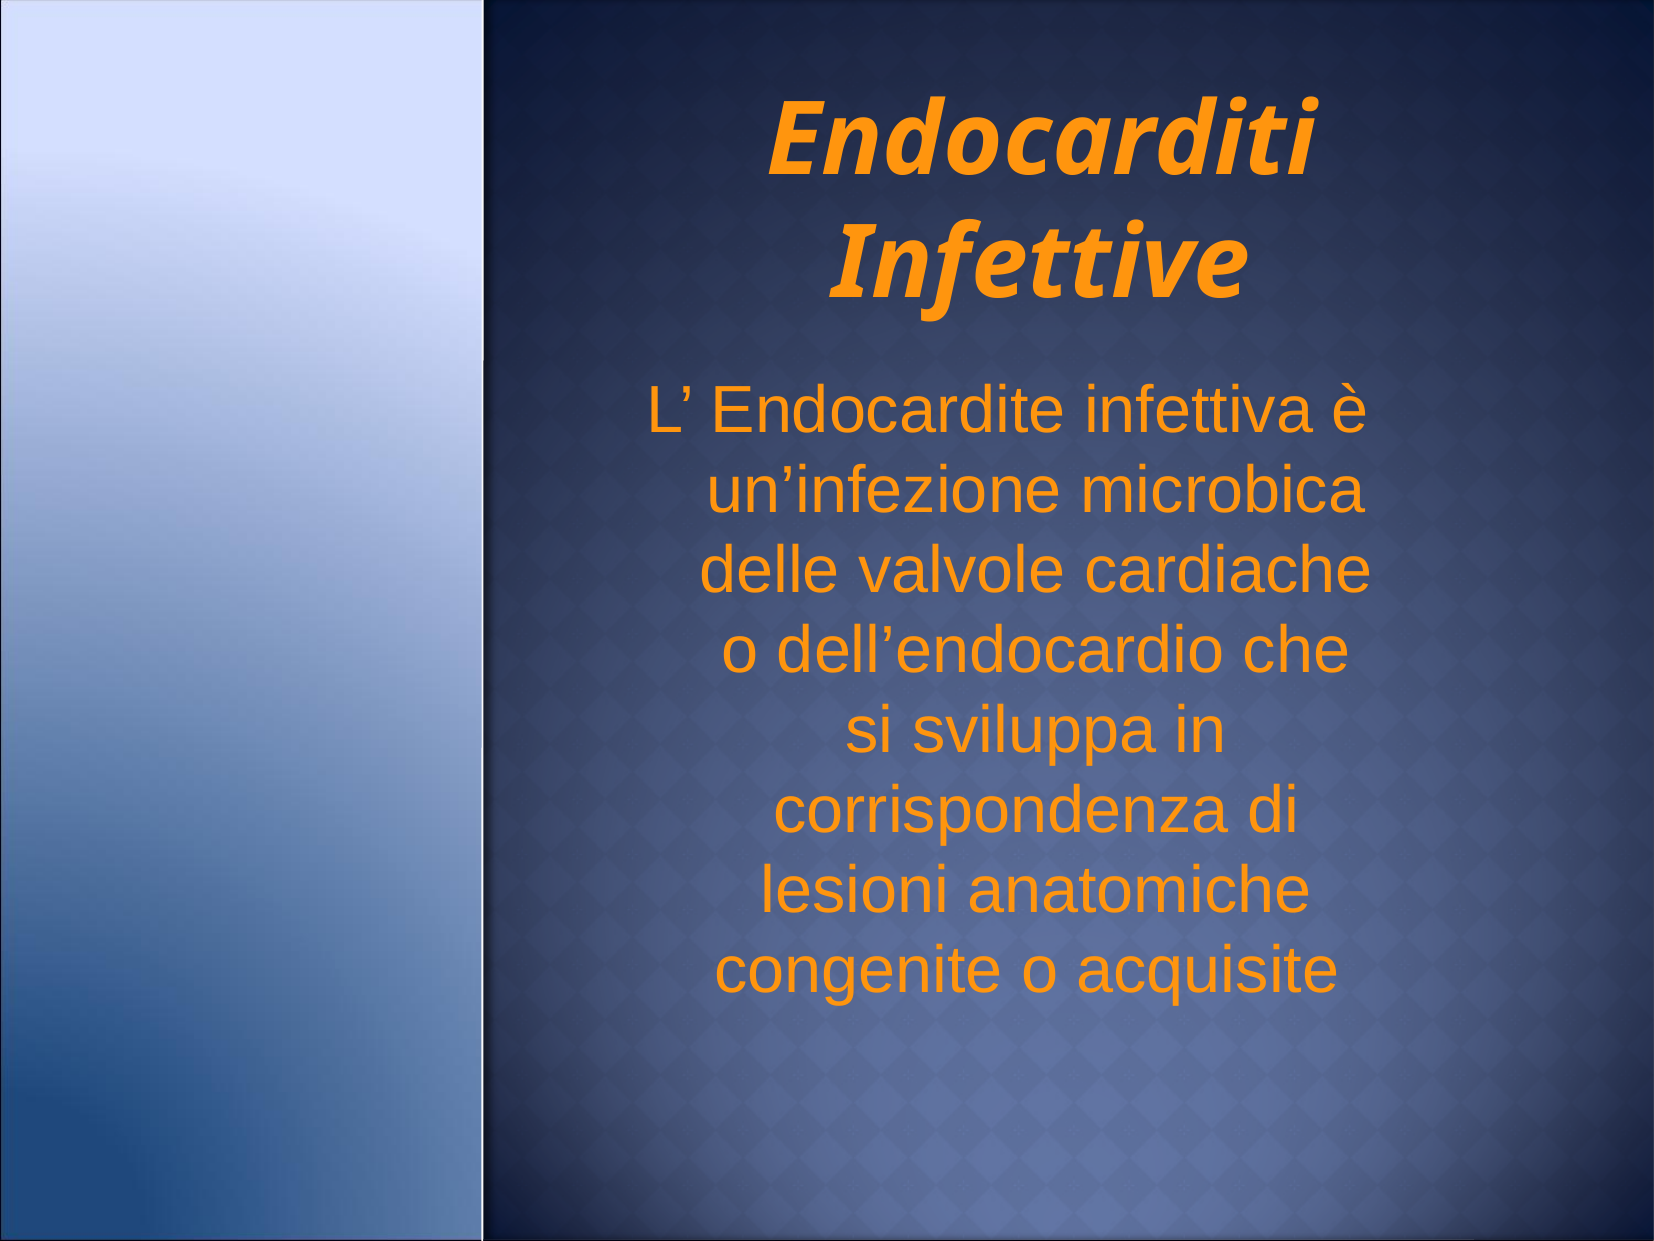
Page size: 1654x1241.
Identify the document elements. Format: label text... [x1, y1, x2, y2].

title Endocarditi Infettive [553, 65, 1530, 261]
picture [484, 0, 1654, 1241]
picture [0, 0, 481, 1241]
subtitle L’ Endocardite infettiva è un’infezione microbica delle valvole cardiache o dell’endocardio che si sviluppa in corrispondenza di lesioni anatomiche congenite o acquisite [618, 357, 1398, 1241]
